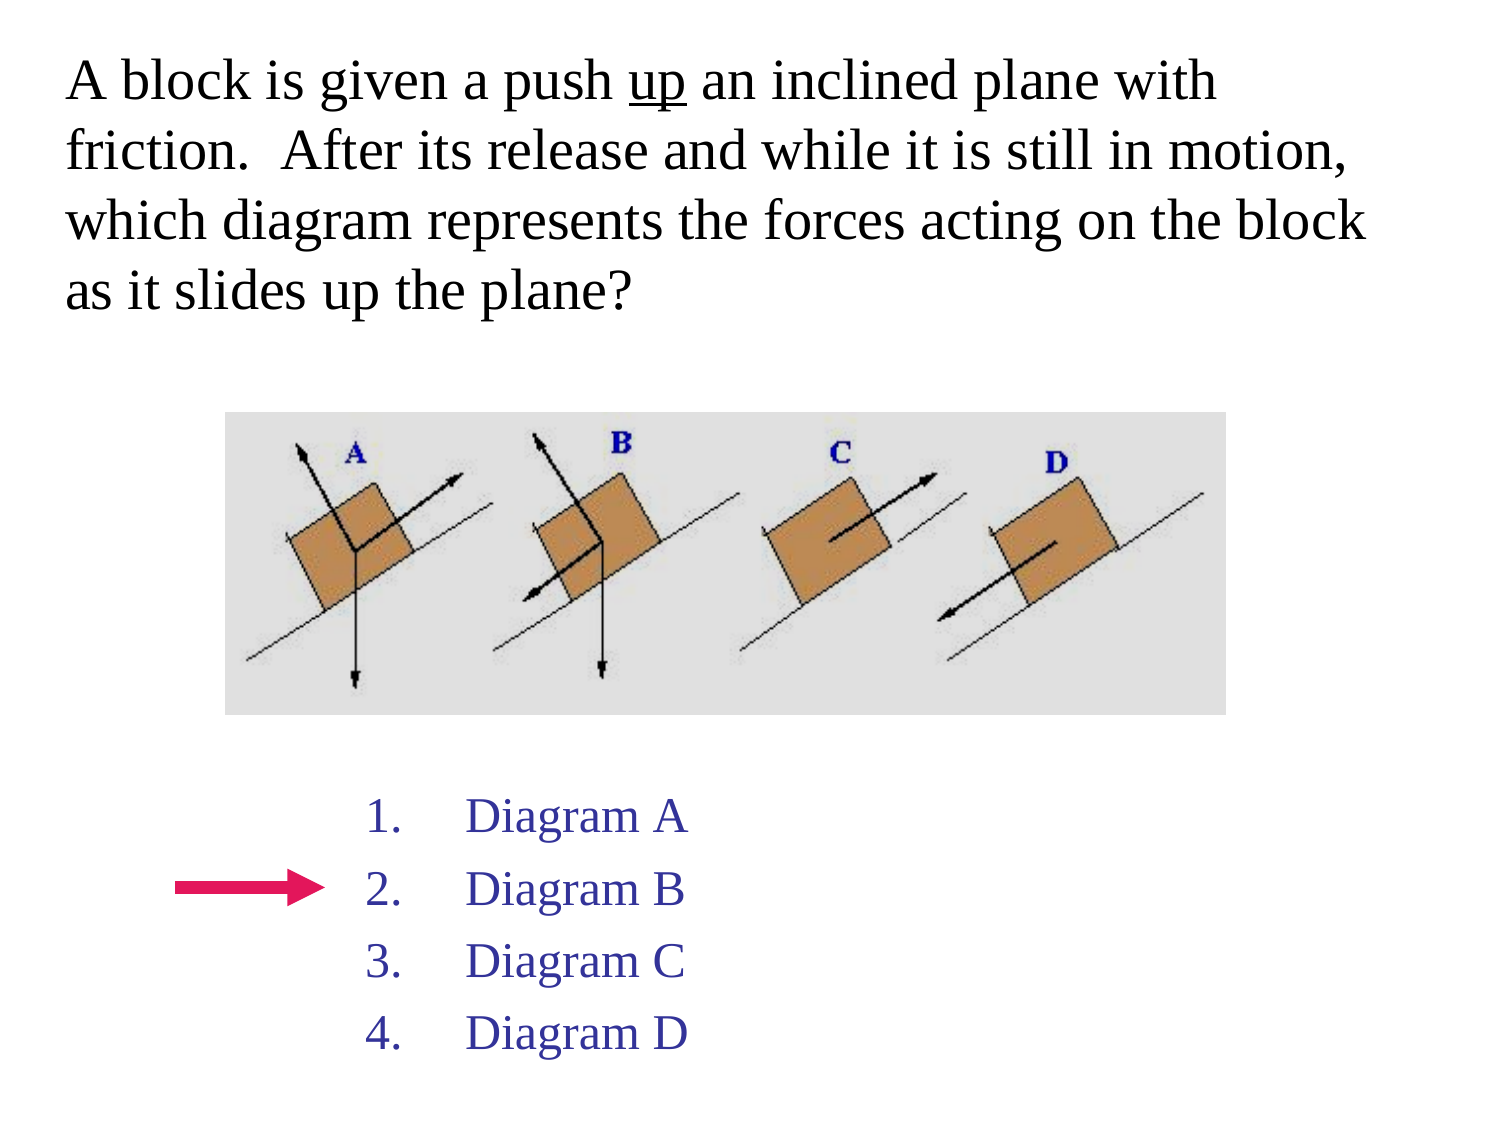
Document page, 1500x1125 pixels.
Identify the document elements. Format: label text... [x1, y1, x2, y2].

list Diagram A Diagram B Diagram C Diagram D [349, 774, 1063, 1125]
title A block is given a push up an inclined plane with friction. After its release and while it is still in motion, which diagram represents the forces acting on the block as it slides up the plane? [50, 33, 1401, 329]
picture [225, 412, 1226, 715]
